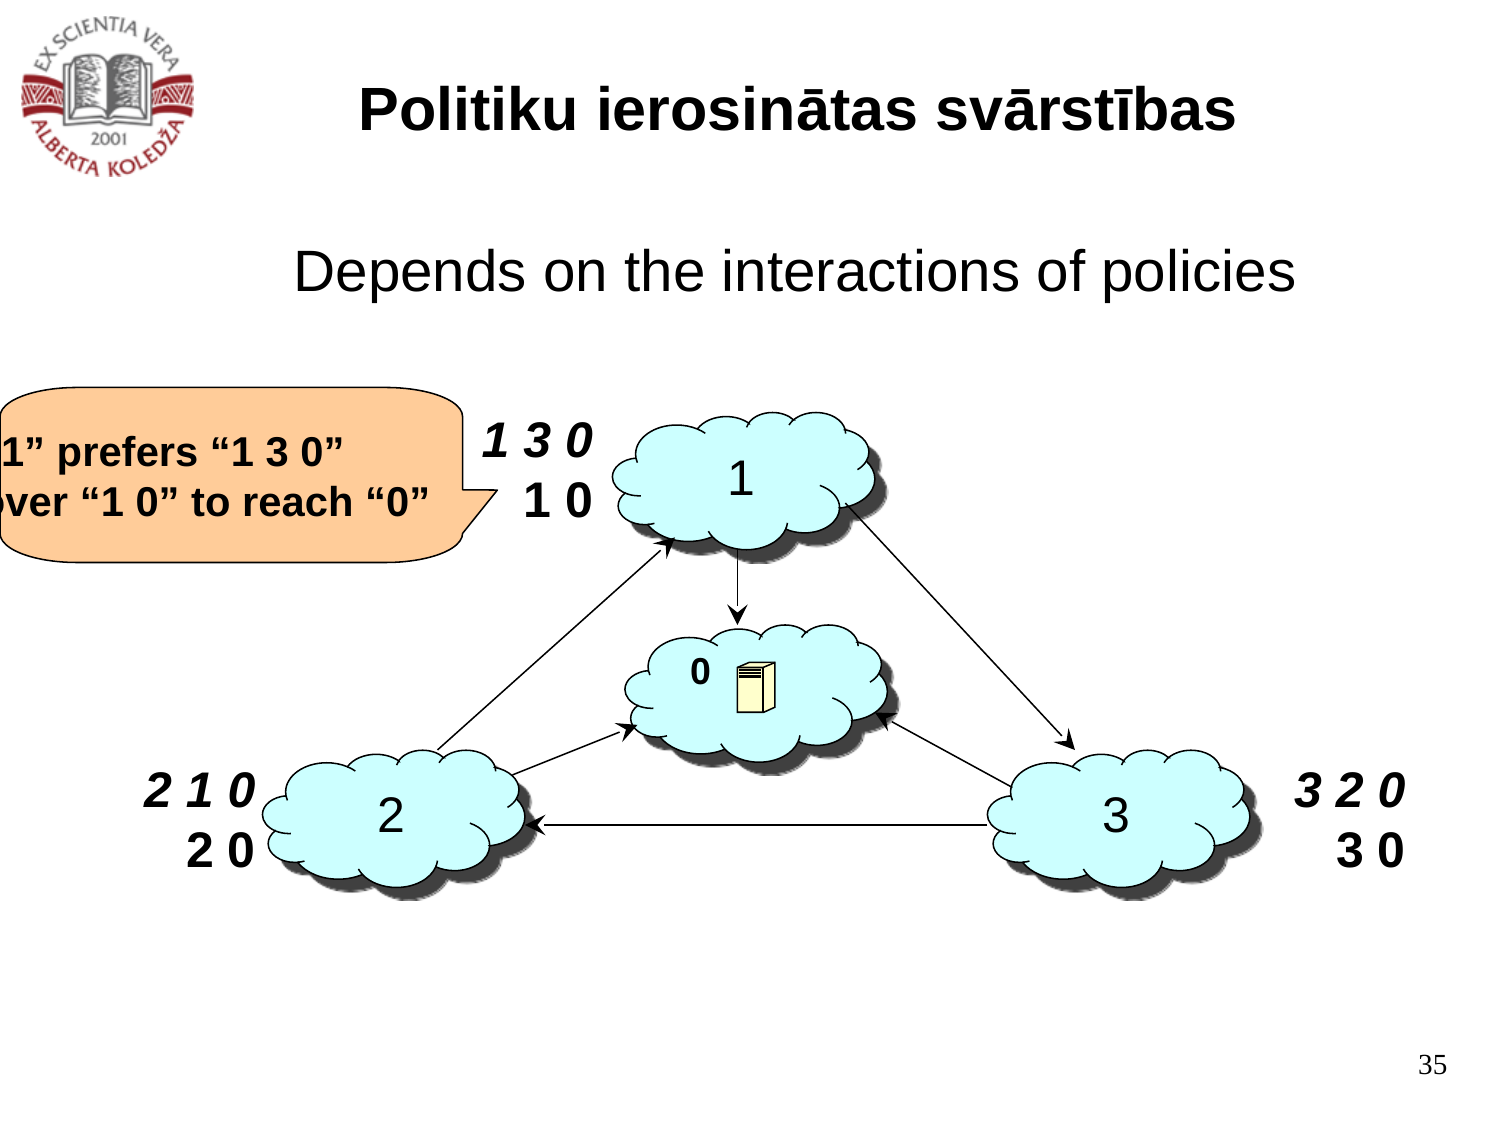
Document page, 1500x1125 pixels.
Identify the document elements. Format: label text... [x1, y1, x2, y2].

text_box 0 [675, 639, 726, 701]
text_box [624, 624, 888, 763]
text_box 3 2 0 3 0 [1279, 749, 1421, 886]
text_box 1 [712, 437, 771, 513]
title Politiku ierosinātas svārstības [0, 49, 1500, 163]
text_box [987, 750, 1250, 888]
picture [21, 163, 194, 177]
text_box 2 [362, 774, 421, 851]
text_box <skaitlis> [1312, 1037, 1463, 1101]
text_box 3 [1087, 774, 1146, 851]
text_box 2 1 0 2 0 [129, 749, 271, 886]
text_box [271, 750, 525, 888]
text_box [612, 412, 875, 550]
picture [21, 16, 194, 49]
text_box 1 3 0 1 0 [466, 399, 608, 536]
text_box “1” prefers “1 3 0” over “1 0” to reach “0” [0, 387, 498, 563]
text_box Depends on the interactions of policies [237, 224, 1313, 311]
